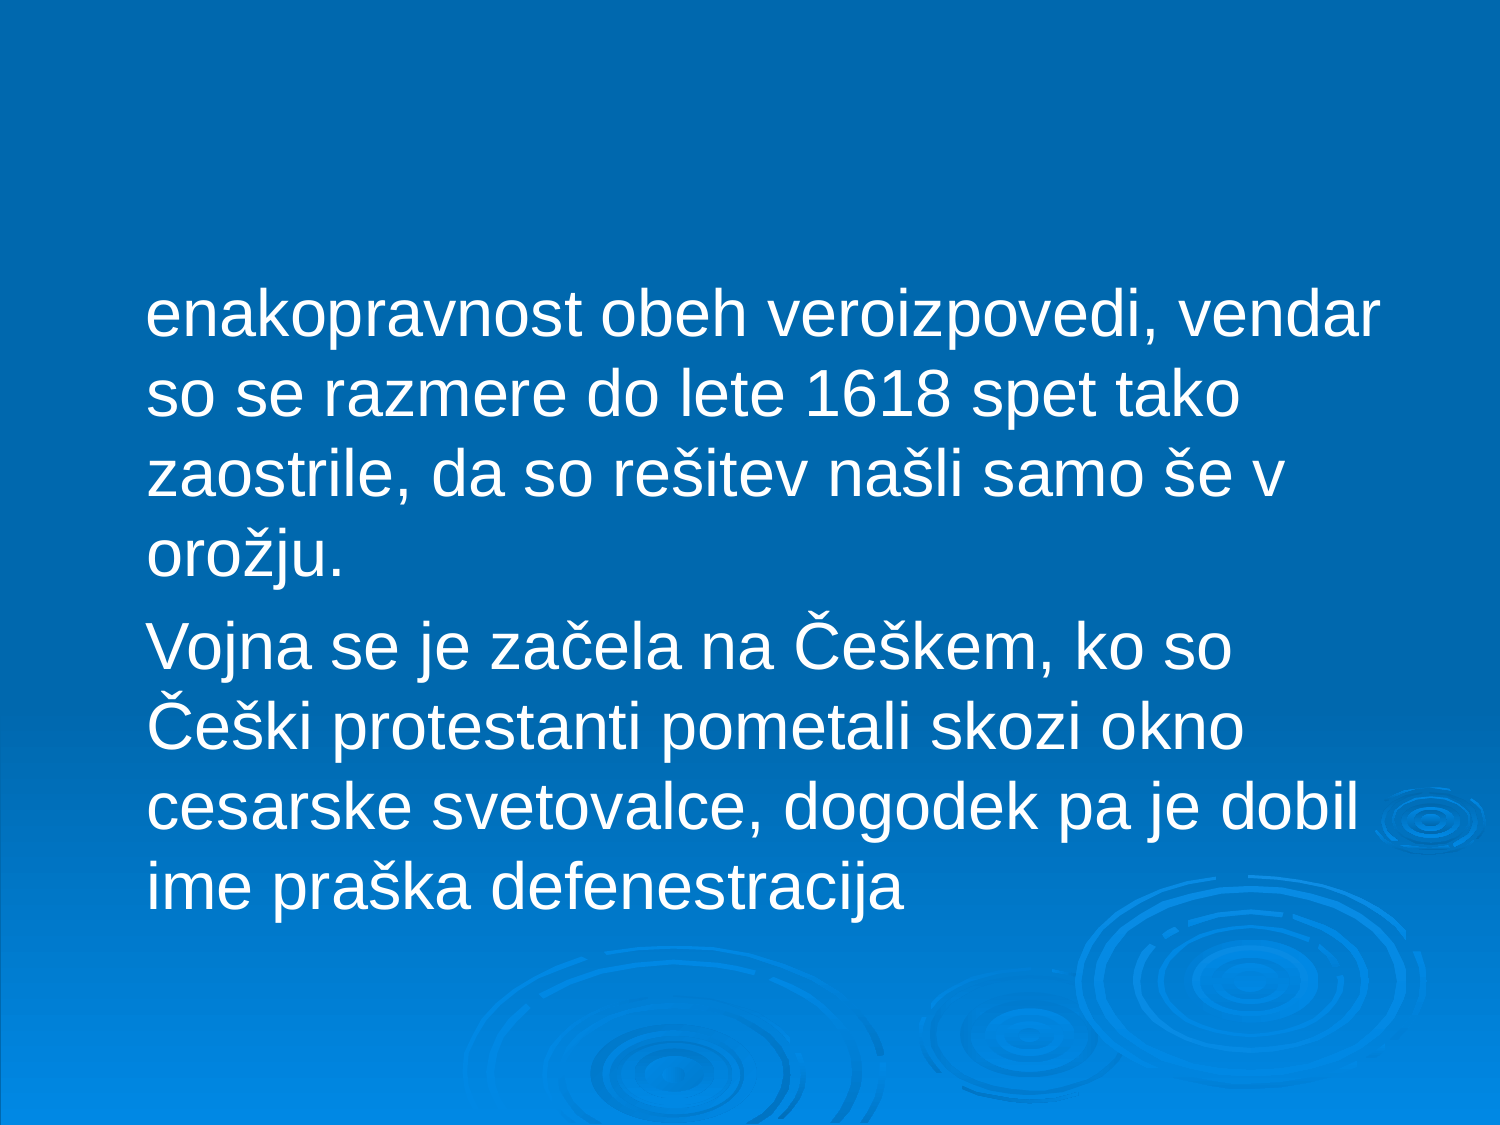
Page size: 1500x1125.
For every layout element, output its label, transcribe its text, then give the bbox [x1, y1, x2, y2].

list enakopravnost obeh veroizpovedi, vendar so se razmere do lete 1618 spet tako zaostrile, da so rešitev našli samo še v orožju. Vojna se je začela na Češkem, ko so Češki protestanti pometali skozi okno cesarske svetovalce, dogodek pa je dobil ime praška defenestracija [75, 262, 1425, 1005]
